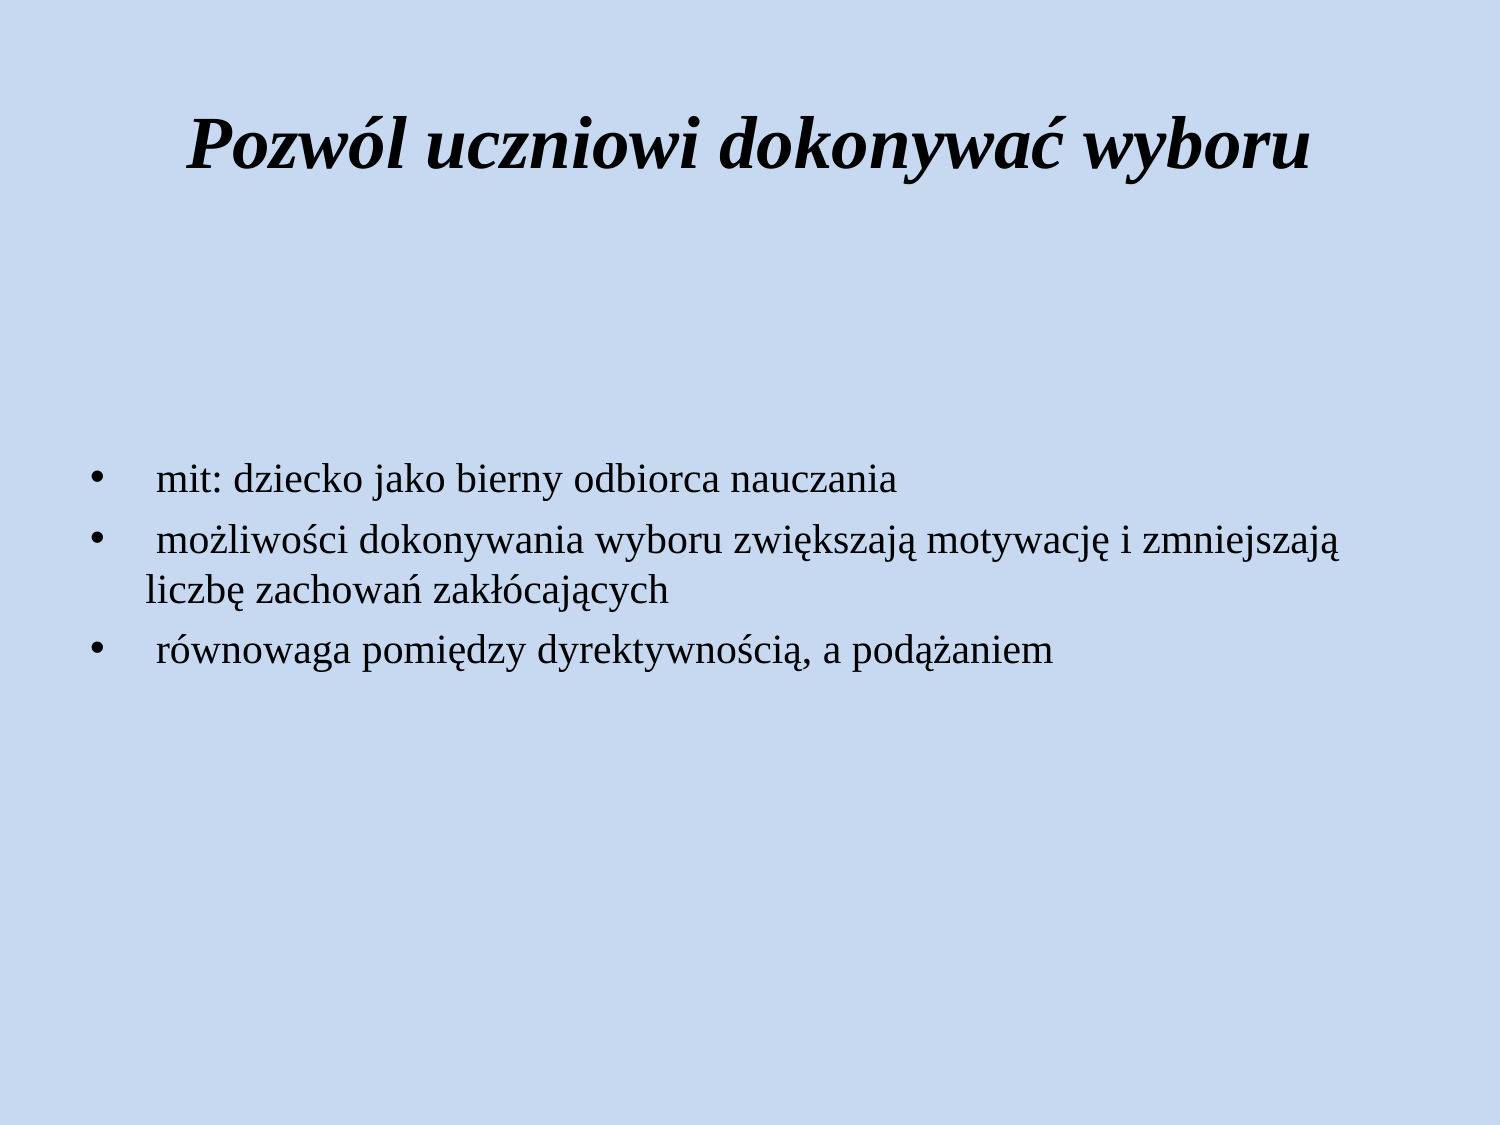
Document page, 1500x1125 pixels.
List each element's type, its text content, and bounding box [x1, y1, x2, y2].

text_box Pozwól uczniowi dokonywać wyboru [75, 45, 1426, 233]
text_box mit: dziecko jako bierny odbiorca nauczania możliwości dokonywania wyboru zwiększają motywację i zmniejszają liczbę zachowań zakłócających równowaga pomiędzy dyrektywnością, a podążaniem [75, 262, 1426, 1005]
